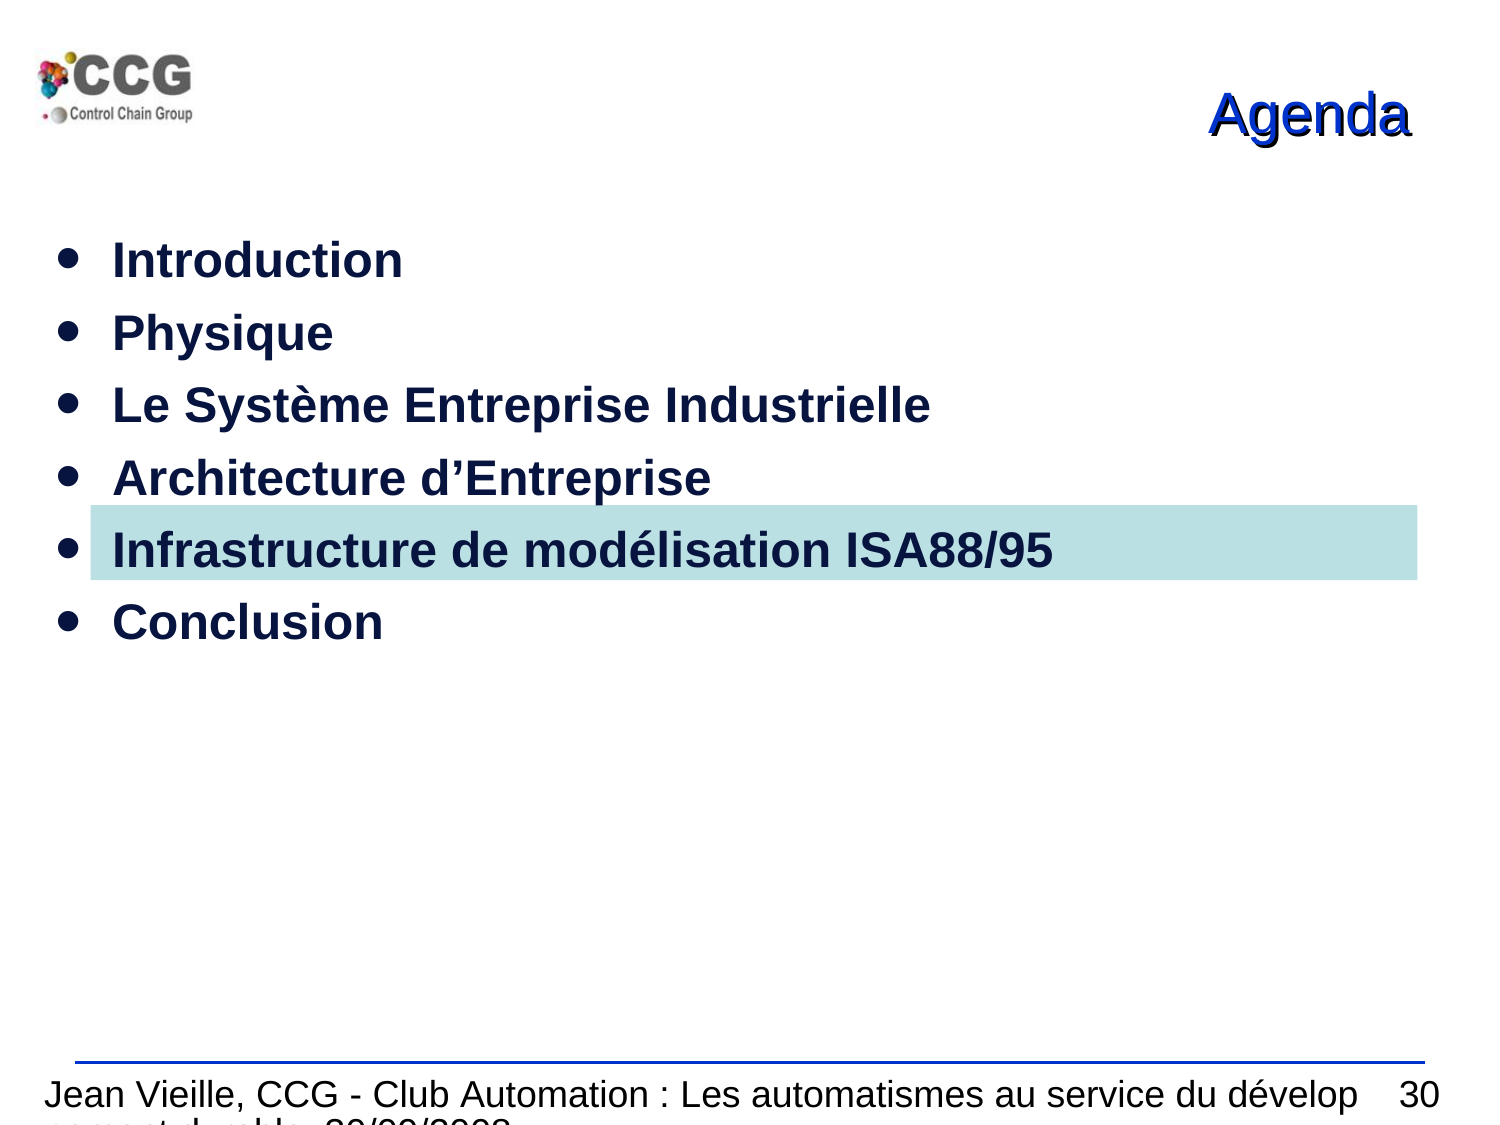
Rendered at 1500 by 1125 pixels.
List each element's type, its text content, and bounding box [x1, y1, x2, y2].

list Introduction Physique Le Système Entreprise Industrielle Architecture d’Entreprise Infrastructure de modélisation ISA88/95 Conclusion [41, 220, 1459, 1041]
picture [35, 48, 195, 129]
title Agenda [236, 45, 1426, 176]
